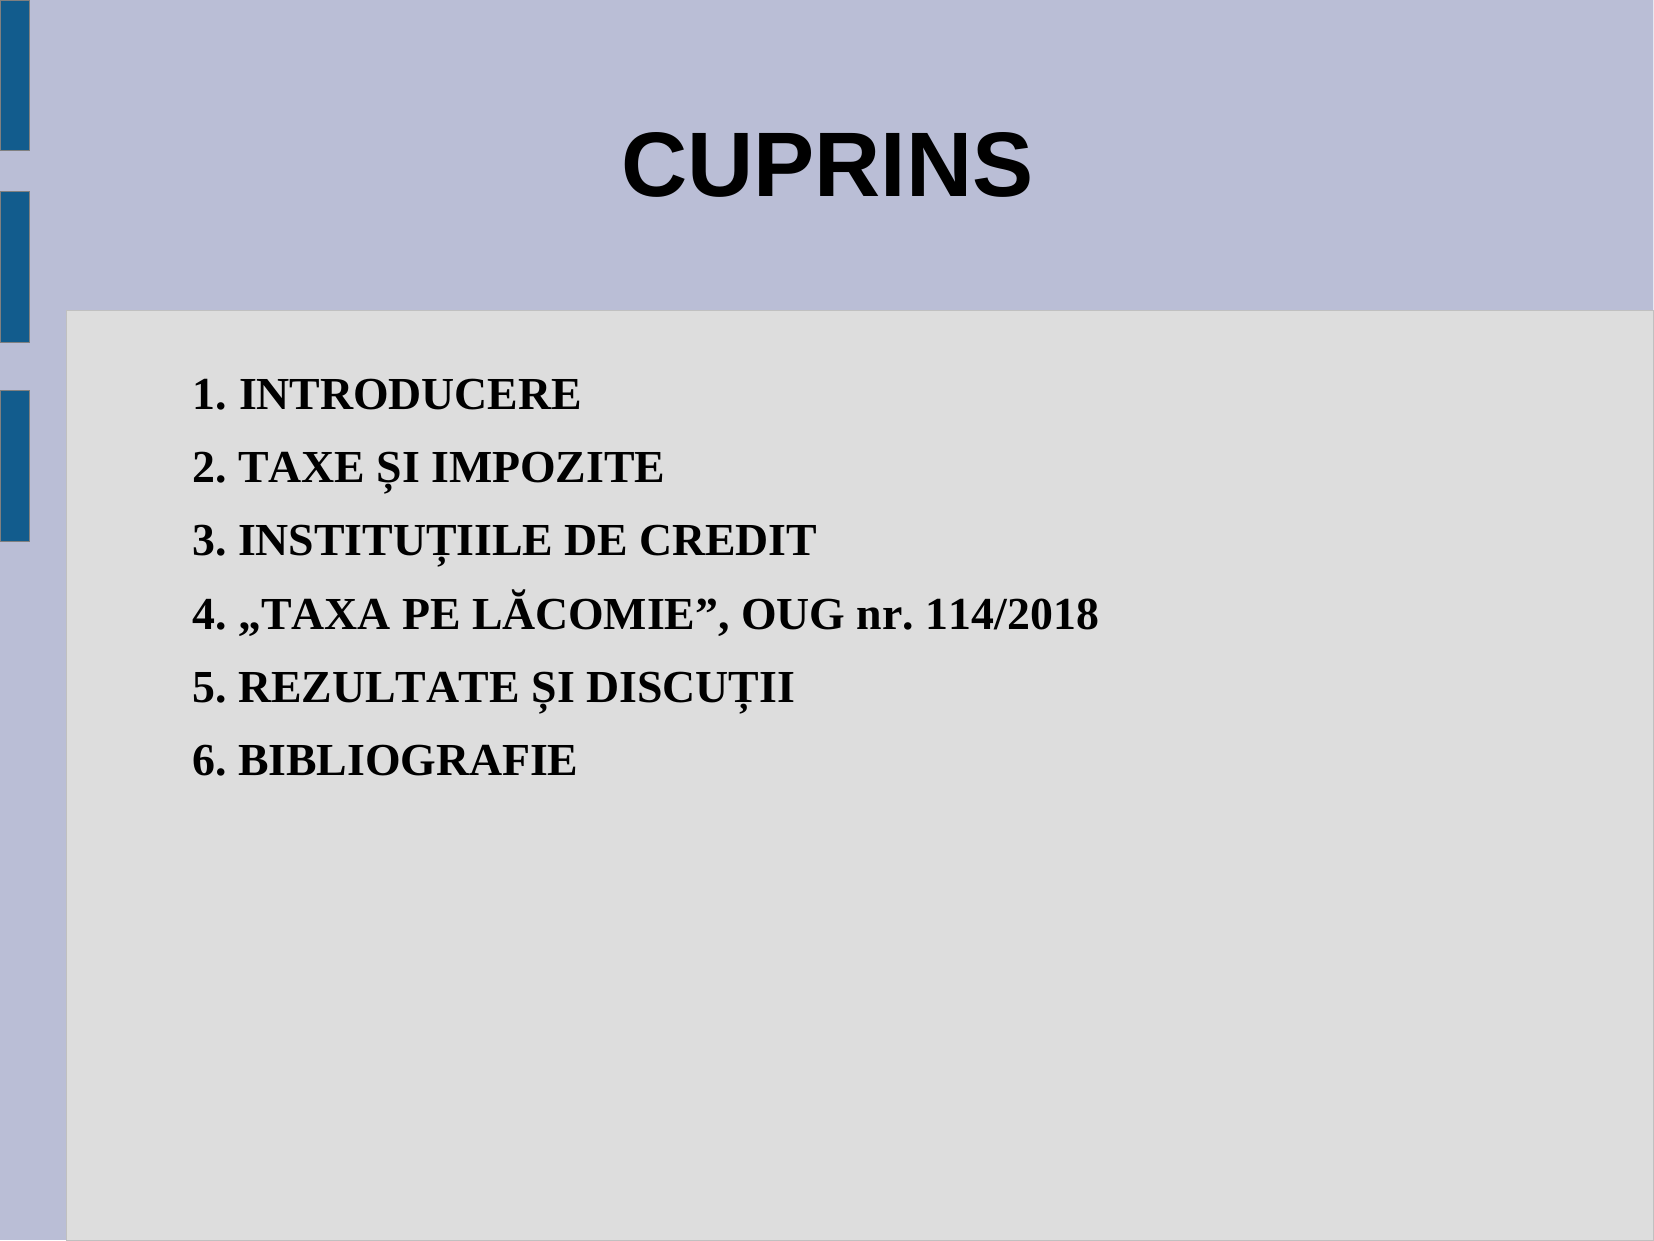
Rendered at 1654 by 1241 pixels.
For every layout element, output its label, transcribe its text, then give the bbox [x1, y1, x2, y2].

list INTRODUCERE 2. TAXE ȘI IMPOZITE 3. INSTITUȚIILE DE CREDIT 4. „TAXA PE LĂCOMIE”, OUG nr. 114/2018 5. REZULTATE ȘI DISCUȚII 6. BIBLIOGRAFIE [121, 368, 1534, 1150]
title CUPRINS [121, 61, 1534, 269]
